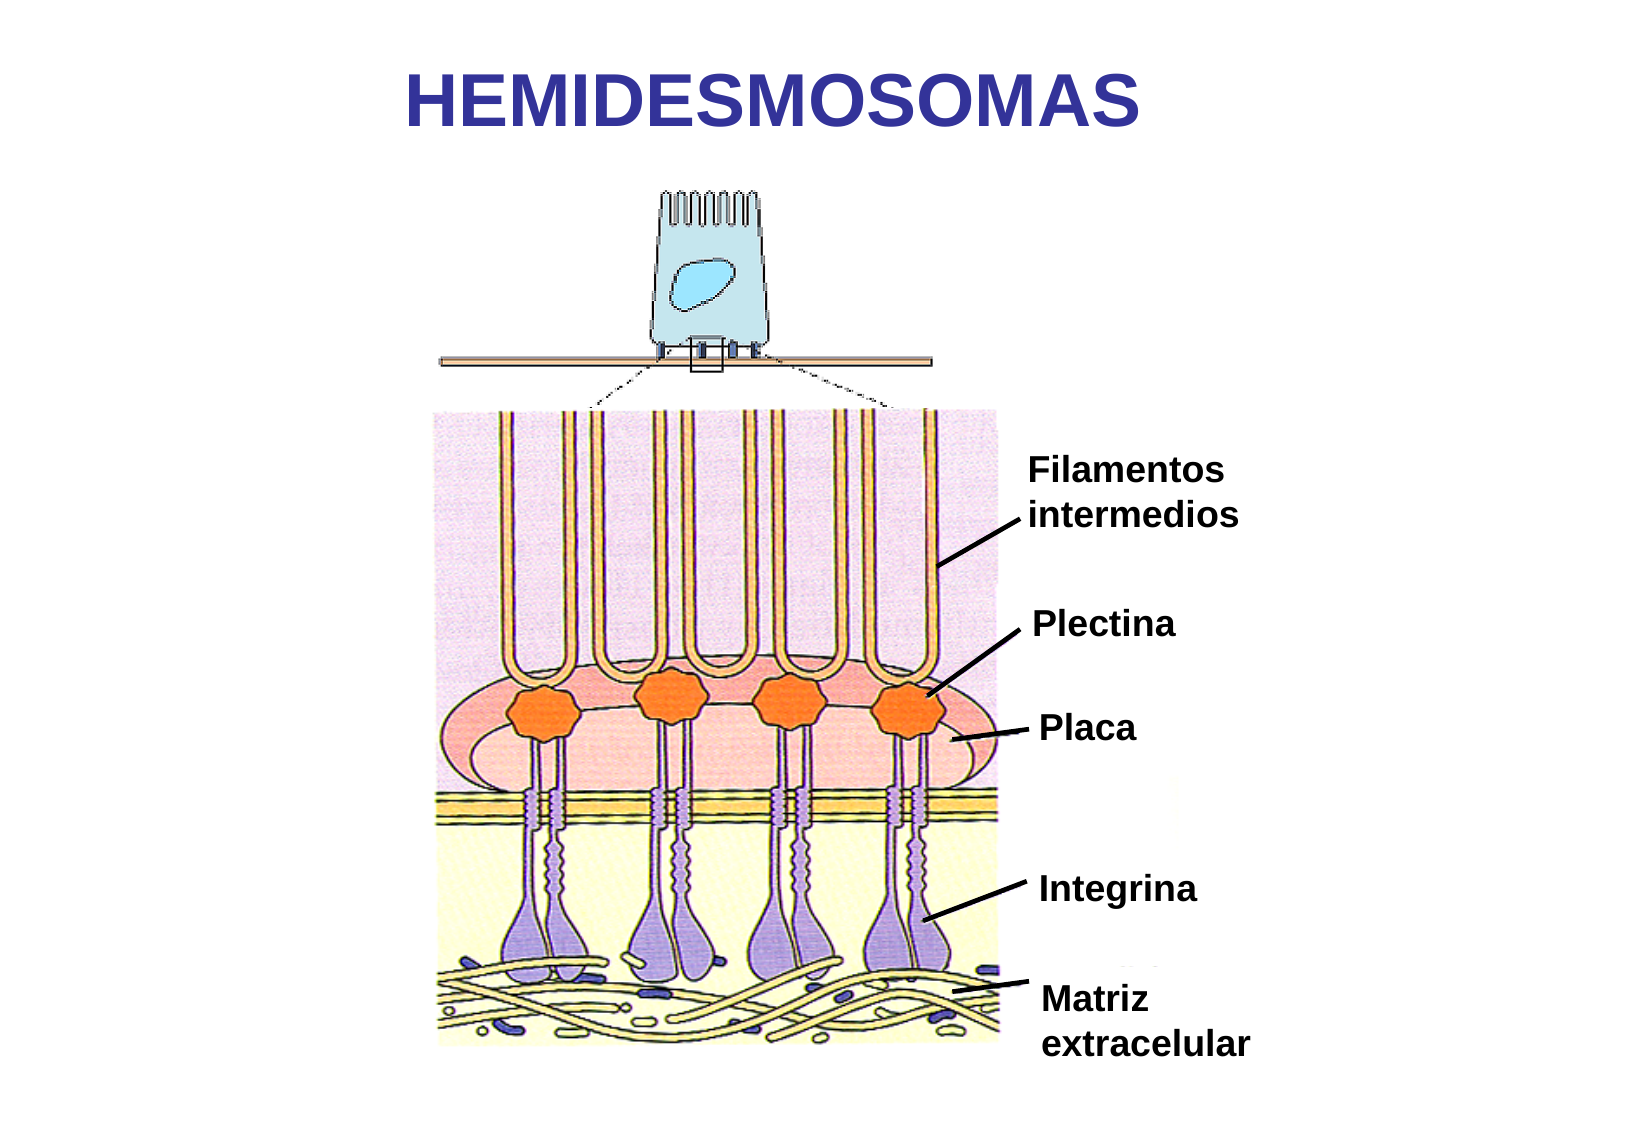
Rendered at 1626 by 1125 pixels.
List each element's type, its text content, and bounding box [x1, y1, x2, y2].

picture [388, 190, 1236, 1125]
text_box Plectina [1017, 591, 1285, 652]
text_box HEMIDESMOSOMAS [389, 43, 1157, 149]
text_box Filamentos intermedios [1012, 437, 1281, 543]
text_box Matriz extracelular [1026, 966, 1294, 1072]
text_box Integrina [1024, 855, 1292, 917]
text_box Placa [1024, 695, 1292, 756]
